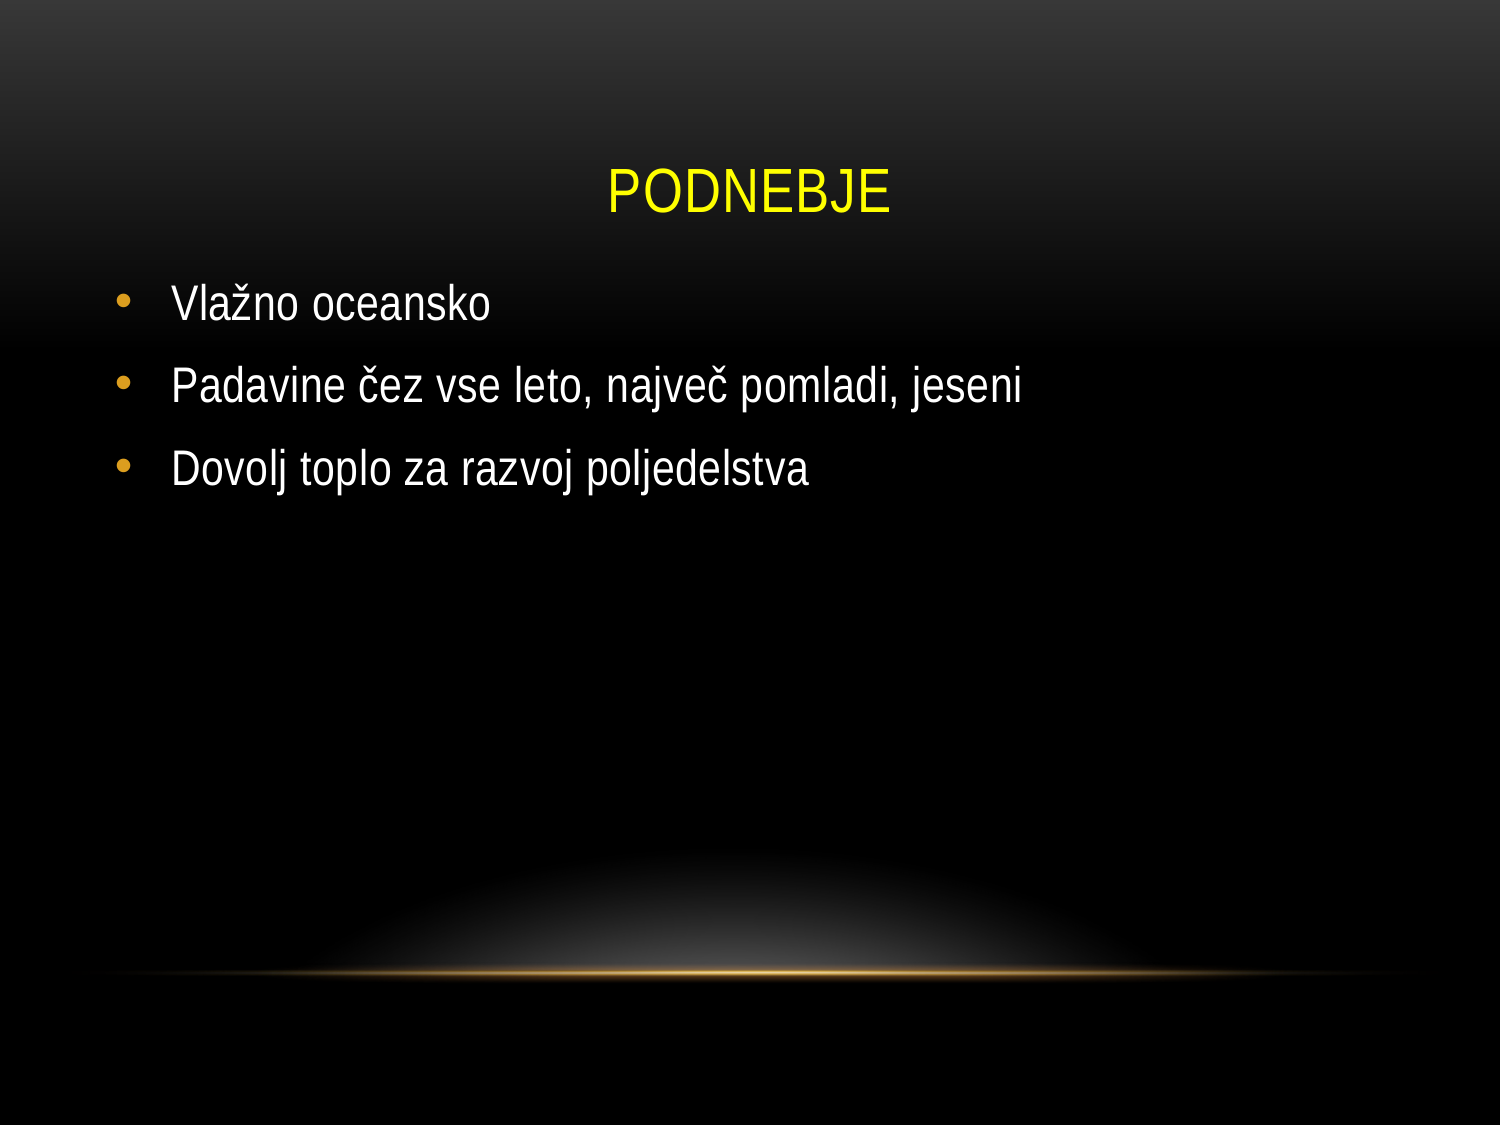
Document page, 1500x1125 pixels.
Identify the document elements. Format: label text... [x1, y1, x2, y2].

list Vlažno oceansko Padavine čez vse leto, največ pomladi, jeseni Dovolj toplo za razvoj poljedelstva [99, 262, 1400, 938]
title PODNEBJE [99, 45, 1400, 233]
picture [0, 0, 1500, 1125]
